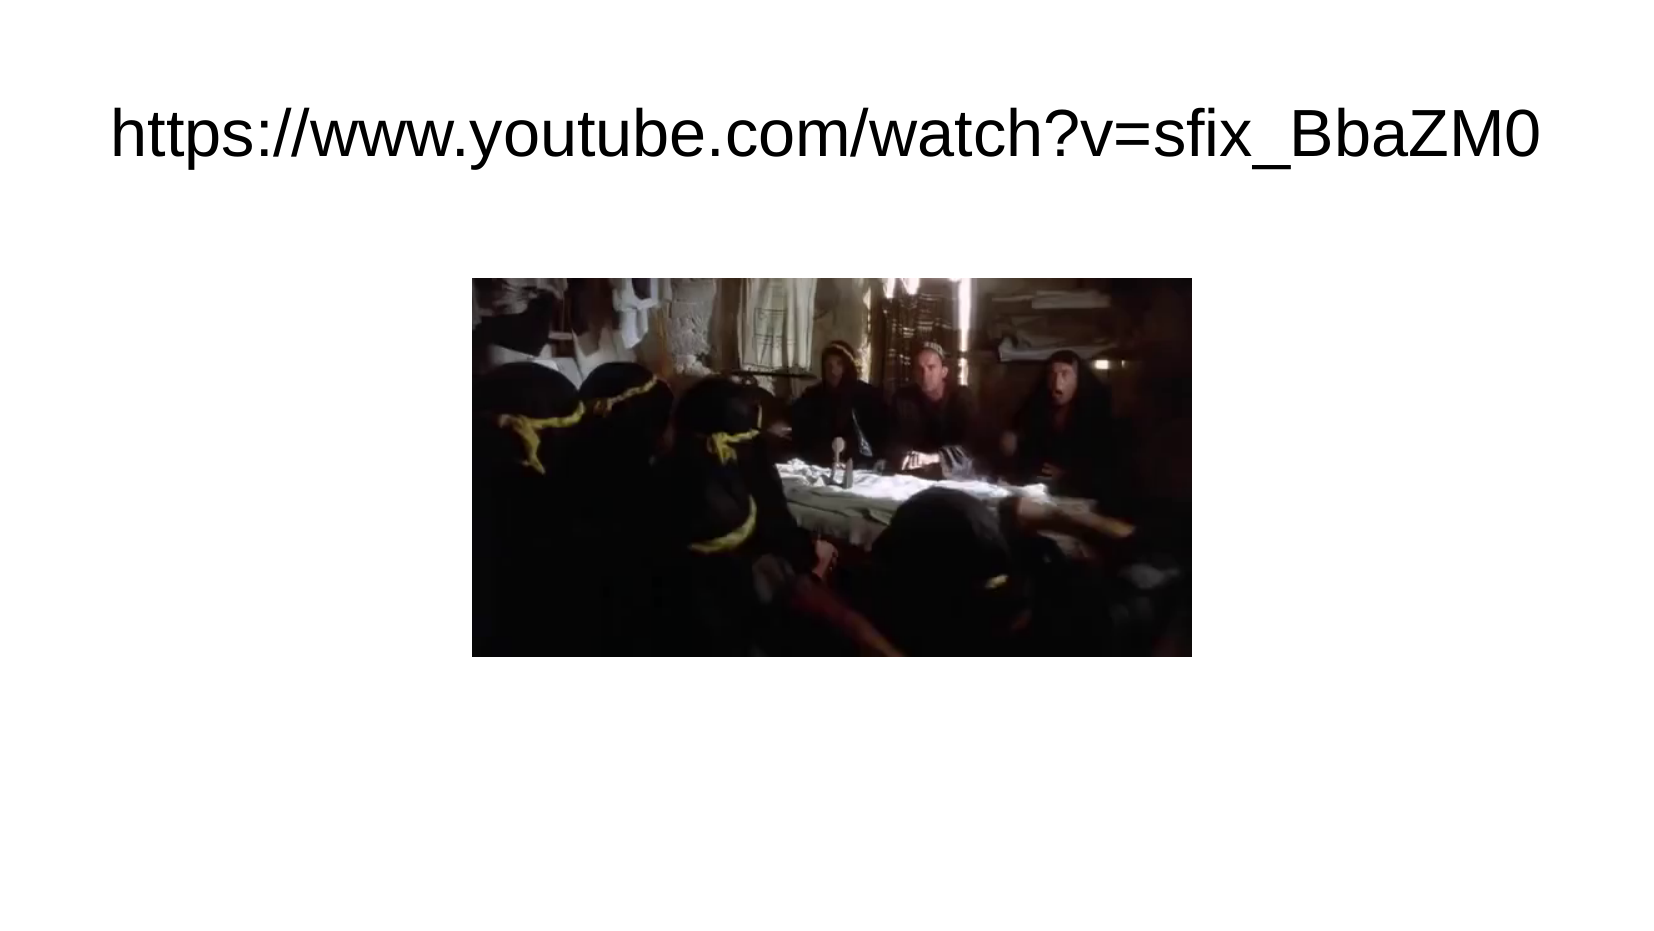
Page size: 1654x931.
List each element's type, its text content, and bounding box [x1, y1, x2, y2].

subtitle https://www.youtube.com/watch?v=sfix_BbaZM0 [0, 0, 1654, 266]
text_box [471, 277, 1192, 658]
